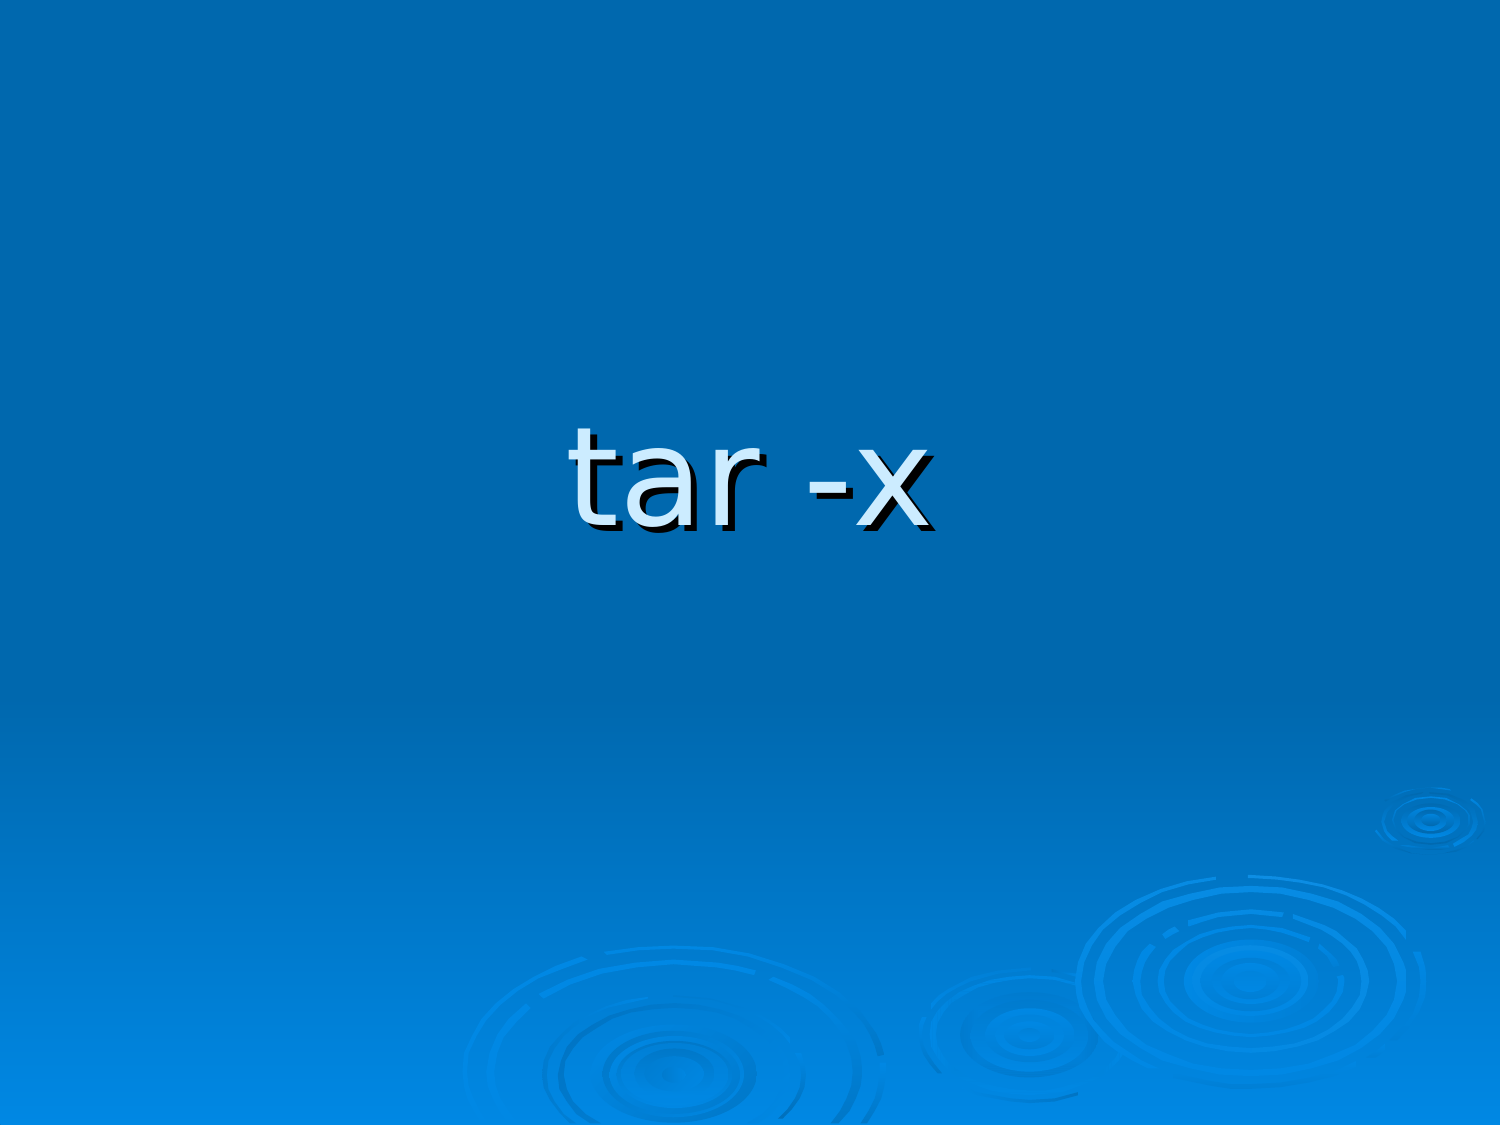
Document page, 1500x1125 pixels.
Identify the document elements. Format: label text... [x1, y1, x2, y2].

title tar -x [112, 277, 1388, 563]
